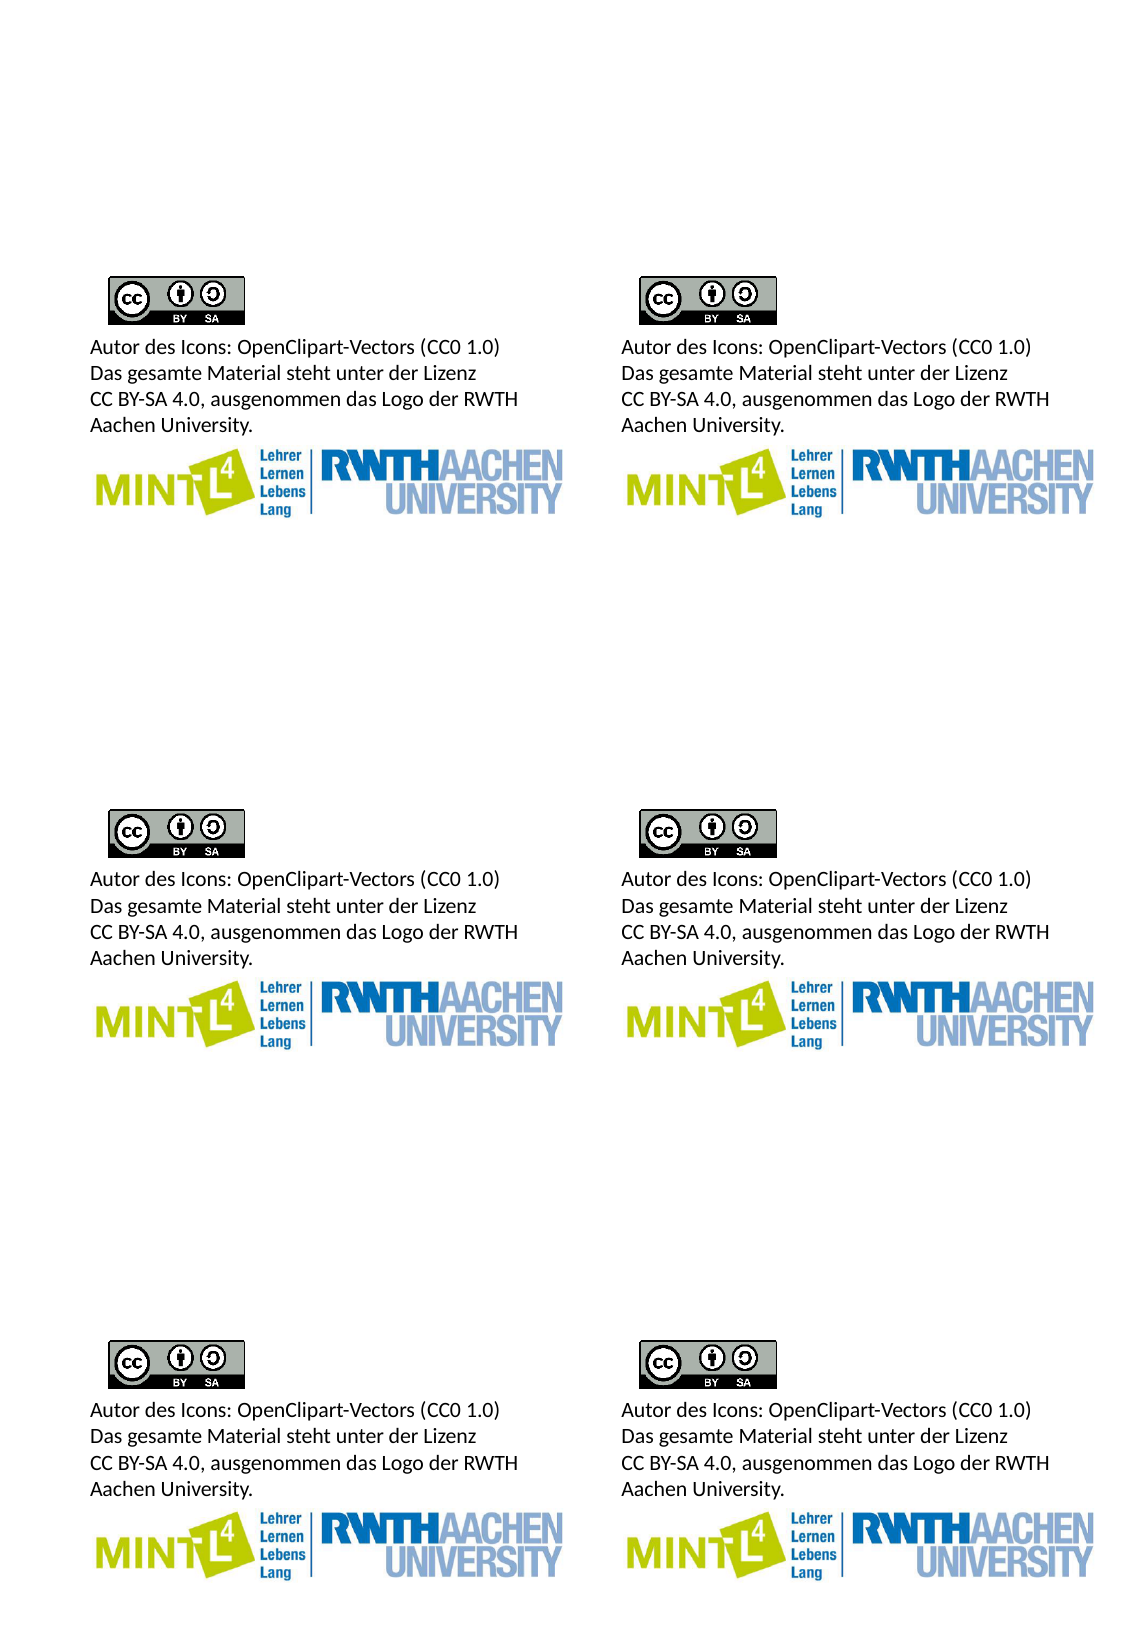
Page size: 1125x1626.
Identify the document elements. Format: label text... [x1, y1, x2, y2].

picture [623, 1508, 1095, 1583]
picture [108, 1340, 245, 1389]
text_box Autor des Icons: OpenClipart-Vectors (CC0 1.0) Das gesamte Material steht unter der Lizenz CC BY-SA 4.0, ausgenommen das Logo der RWTH Aachen University. [606, 324, 1125, 447]
text_box Autor des Icons: OpenClipart-Vectors (CC0 1.0) Das gesamte Material steht unter der Lizenz CC BY-SA 4.0, ausgenommen das Logo der RWTH Aachen University. [75, 1388, 594, 1510]
text_box Autor des Icons: OpenClipart-Vectors (CC0 1.0) Das gesamte Material steht unter der Lizenz CC BY-SA 4.0, ausgenommen das Logo der RWTH Aachen University. [75, 324, 594, 447]
picture [623, 445, 1095, 520]
picture [639, 276, 777, 325]
text_box Autor des Icons: OpenClipart-Vectors (CC0 1.0) Das gesamte Material steht unter der Lizenz CC BY-SA 4.0, ausgenommen das Logo der RWTH Aachen University. [606, 857, 1125, 979]
picture [92, 445, 564, 520]
picture [639, 1340, 777, 1389]
picture [92, 977, 564, 1052]
picture [92, 1508, 564, 1583]
text_box Autor des Icons: OpenClipart-Vectors (CC0 1.0) Das gesamte Material steht unter der Lizenz CC BY-SA 4.0, ausgenommen das Logo der RWTH Aachen University. [606, 1388, 1125, 1510]
picture [639, 809, 777, 858]
picture [108, 809, 245, 858]
picture [623, 977, 1095, 1052]
picture [108, 276, 245, 325]
text_box Autor des Icons: OpenClipart-Vectors (CC0 1.0) Das gesamte Material steht unter der Lizenz CC BY-SA 4.0, ausgenommen das Logo der RWTH Aachen University. [75, 857, 594, 979]
